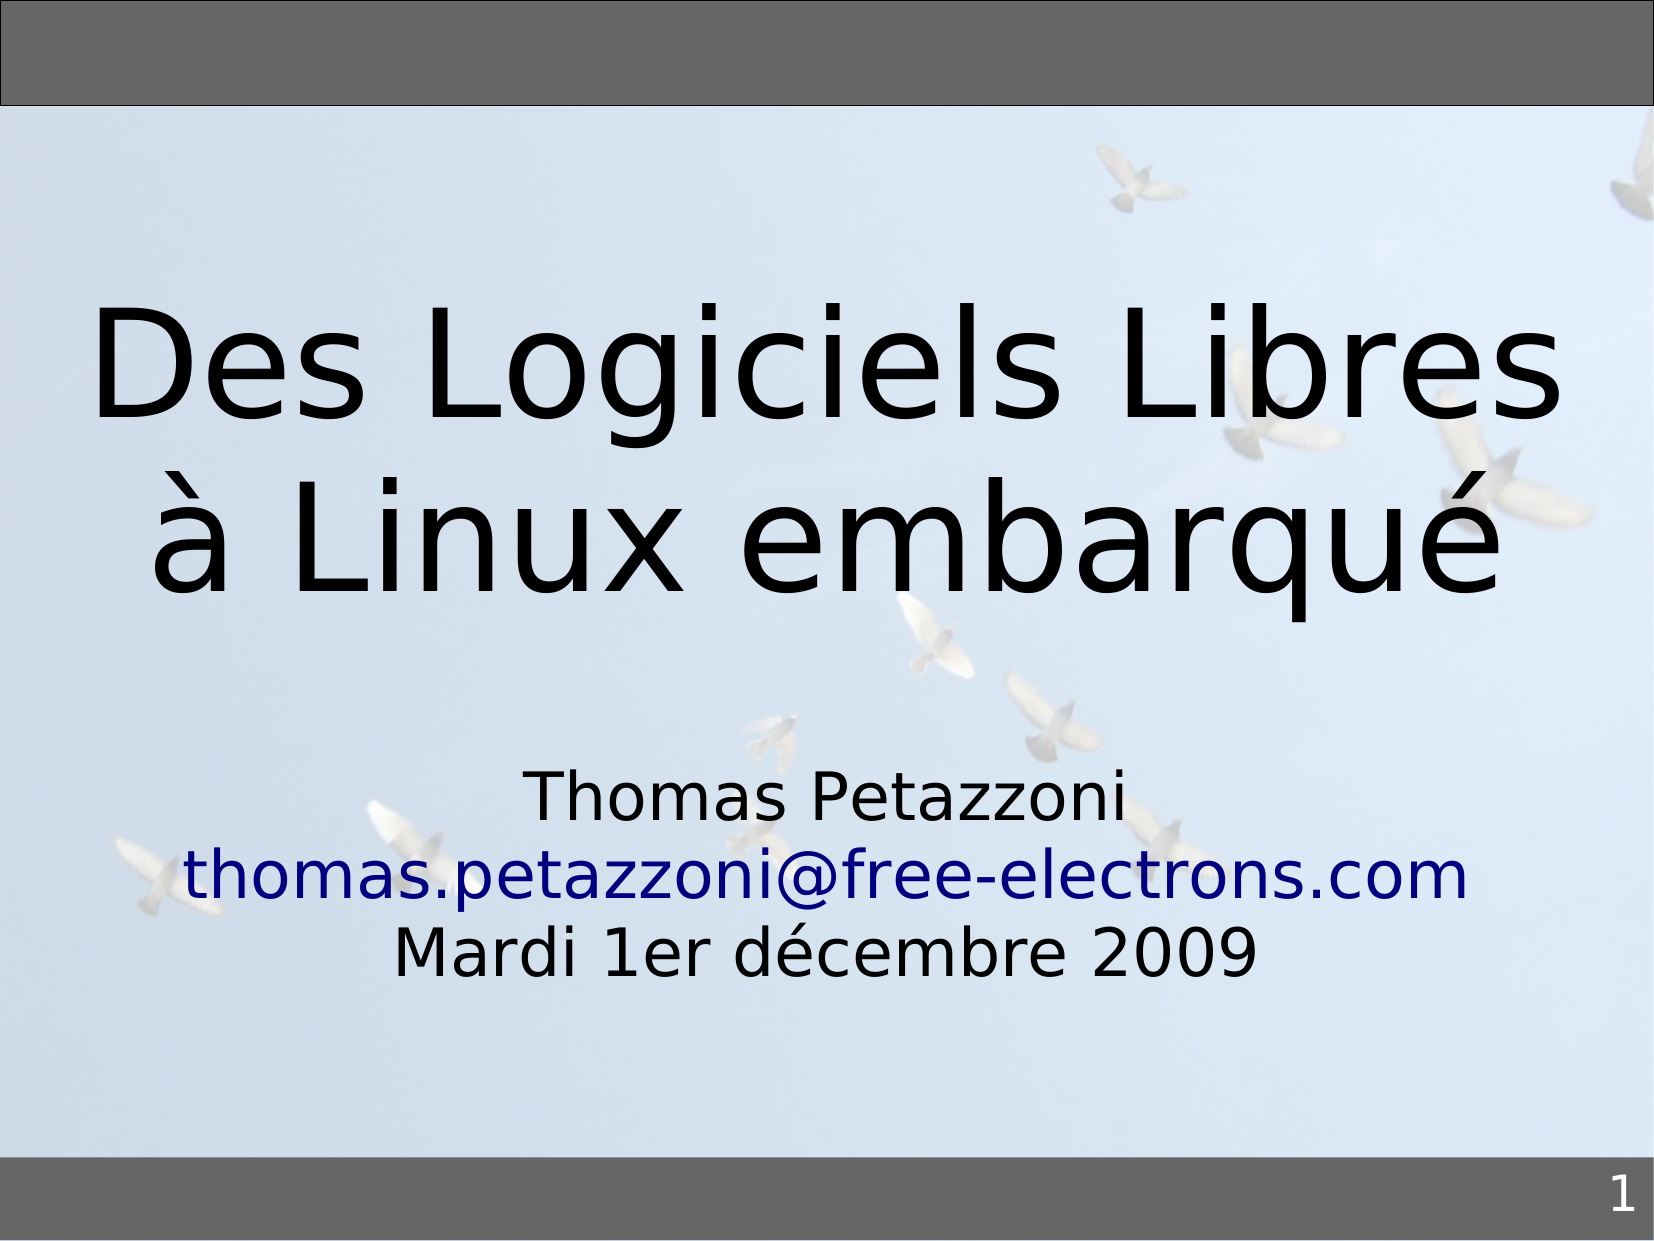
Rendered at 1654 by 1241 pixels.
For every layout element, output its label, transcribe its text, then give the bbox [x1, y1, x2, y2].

text_box Des Logiciels Libres à Linux embarqué Thomas Petazzoni thomas.petazzoni@free-electrons.com Mardi 1er décembre 2009 [0, 270, 1654, 1000]
